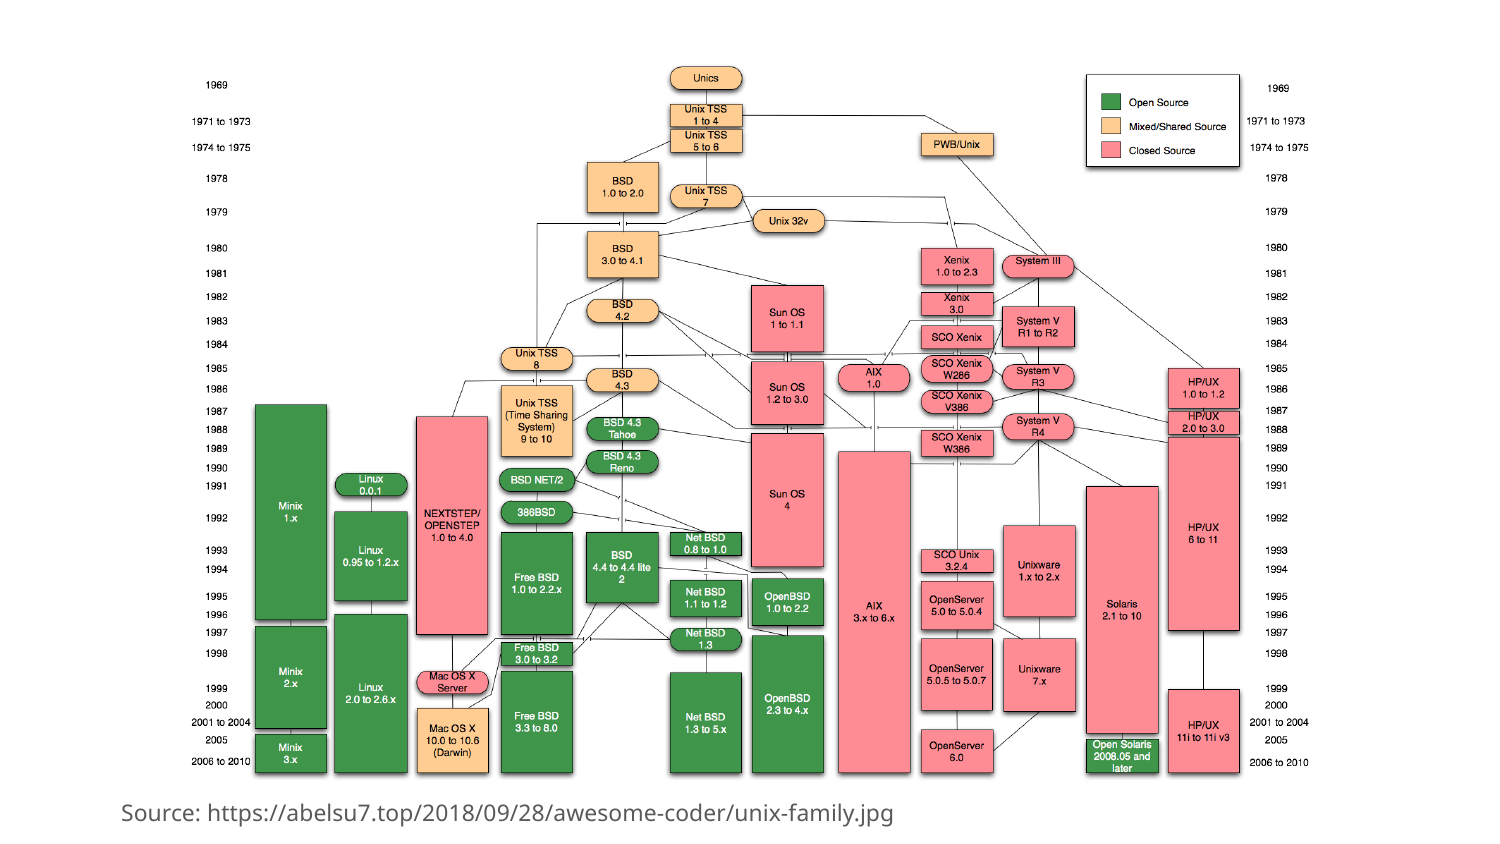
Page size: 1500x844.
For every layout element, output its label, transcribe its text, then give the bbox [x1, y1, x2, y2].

picture [182, 56, 1318, 774]
list Source: https://abelsu7.top/2018/09/28/awesome-coder/unix-family.jpg [106, 774, 1369, 844]
